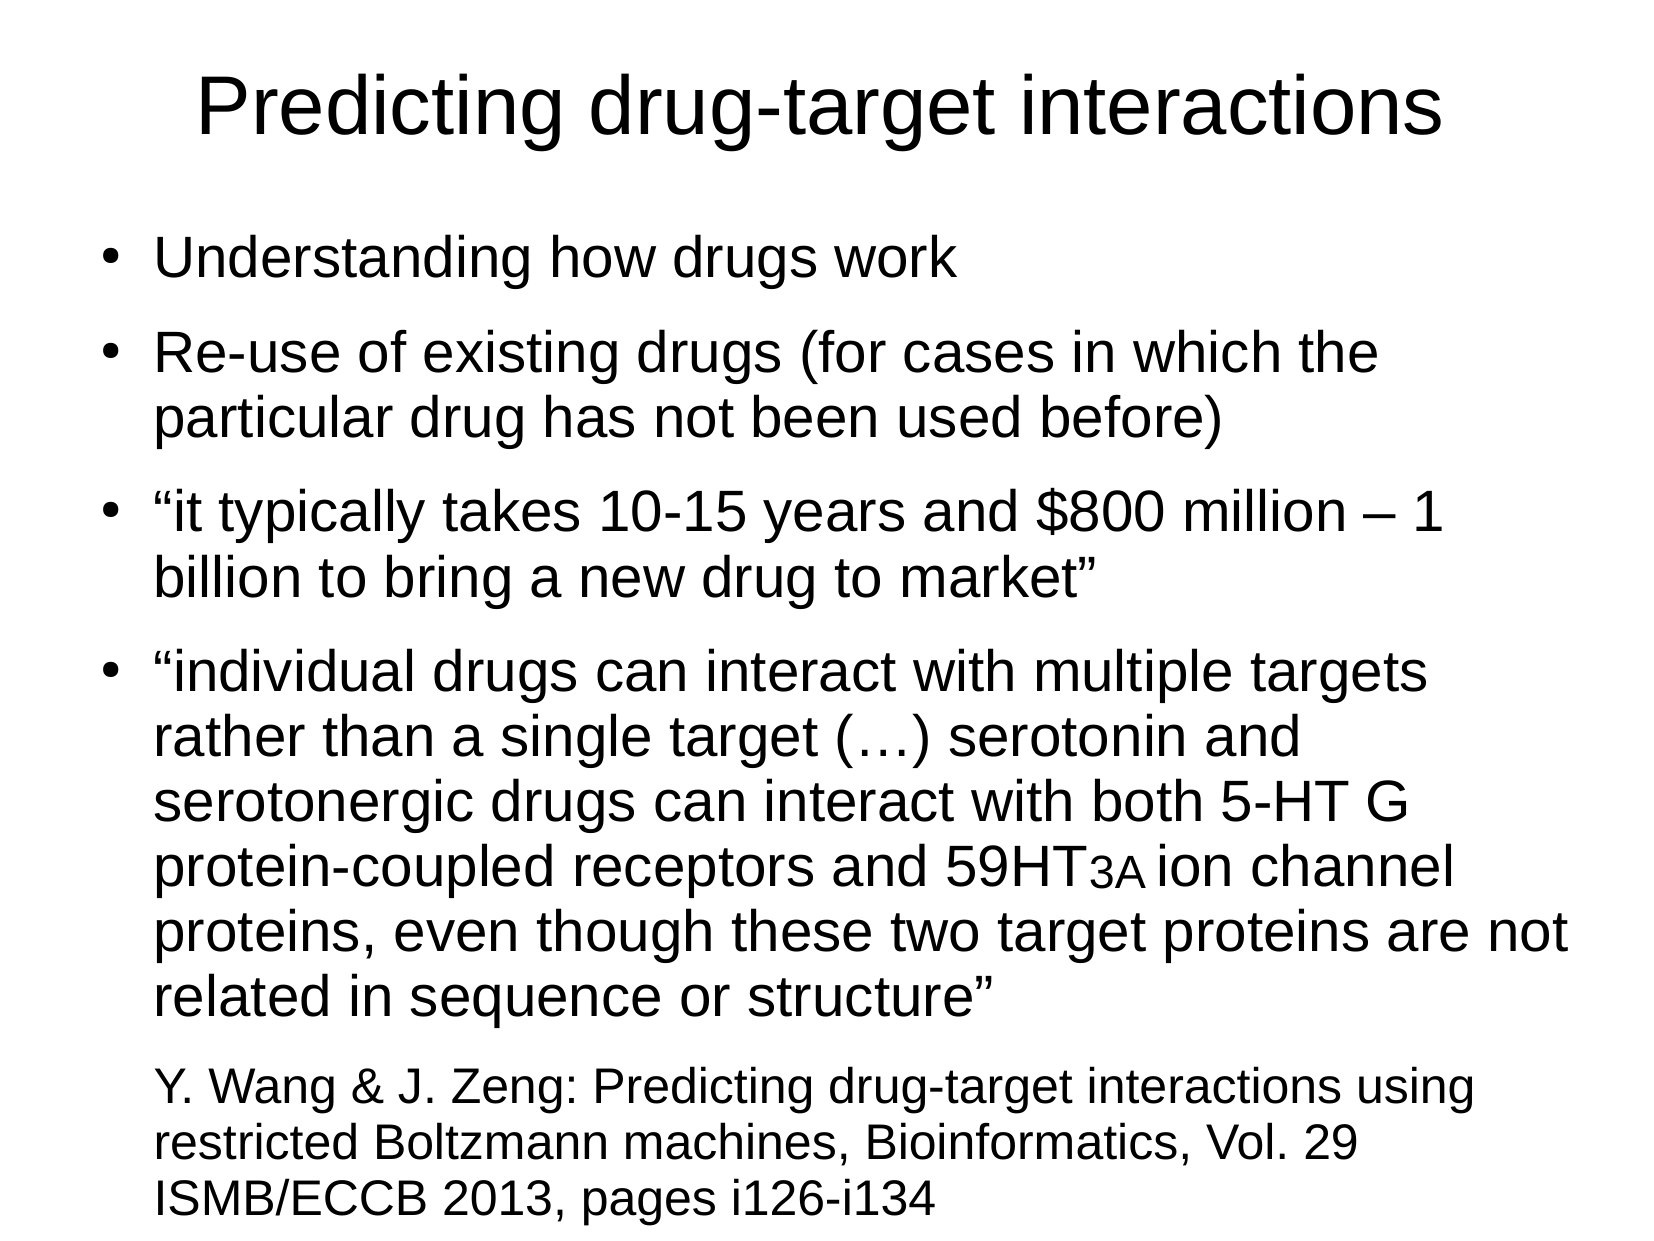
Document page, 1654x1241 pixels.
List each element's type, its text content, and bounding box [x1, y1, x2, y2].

list Understanding how drugs work Re-use of existing drugs (for cases in which the particular drug has not been used before) “it typically takes 10-15 years and $800 million – 1 billion to bring a new drug to market” “individual drugs can interact with multiple targets rather than a single target (…) serotonin and serotonergic drugs can interact with both 5-HT G protein-coupled receptors and 59HT3A ion channel proteins, even though these two target proteins are not related in sequence or structure” Y. Wang & J. Zeng: Predicting drug-target interactions using restricted Boltzmann machines, Bioinformatics, Vol. 29 ISMB/ECCB 2013, pages i126-i134 [82, 225, 1571, 1233]
title Predicting drug-target interactions [35, 2, 1607, 210]
